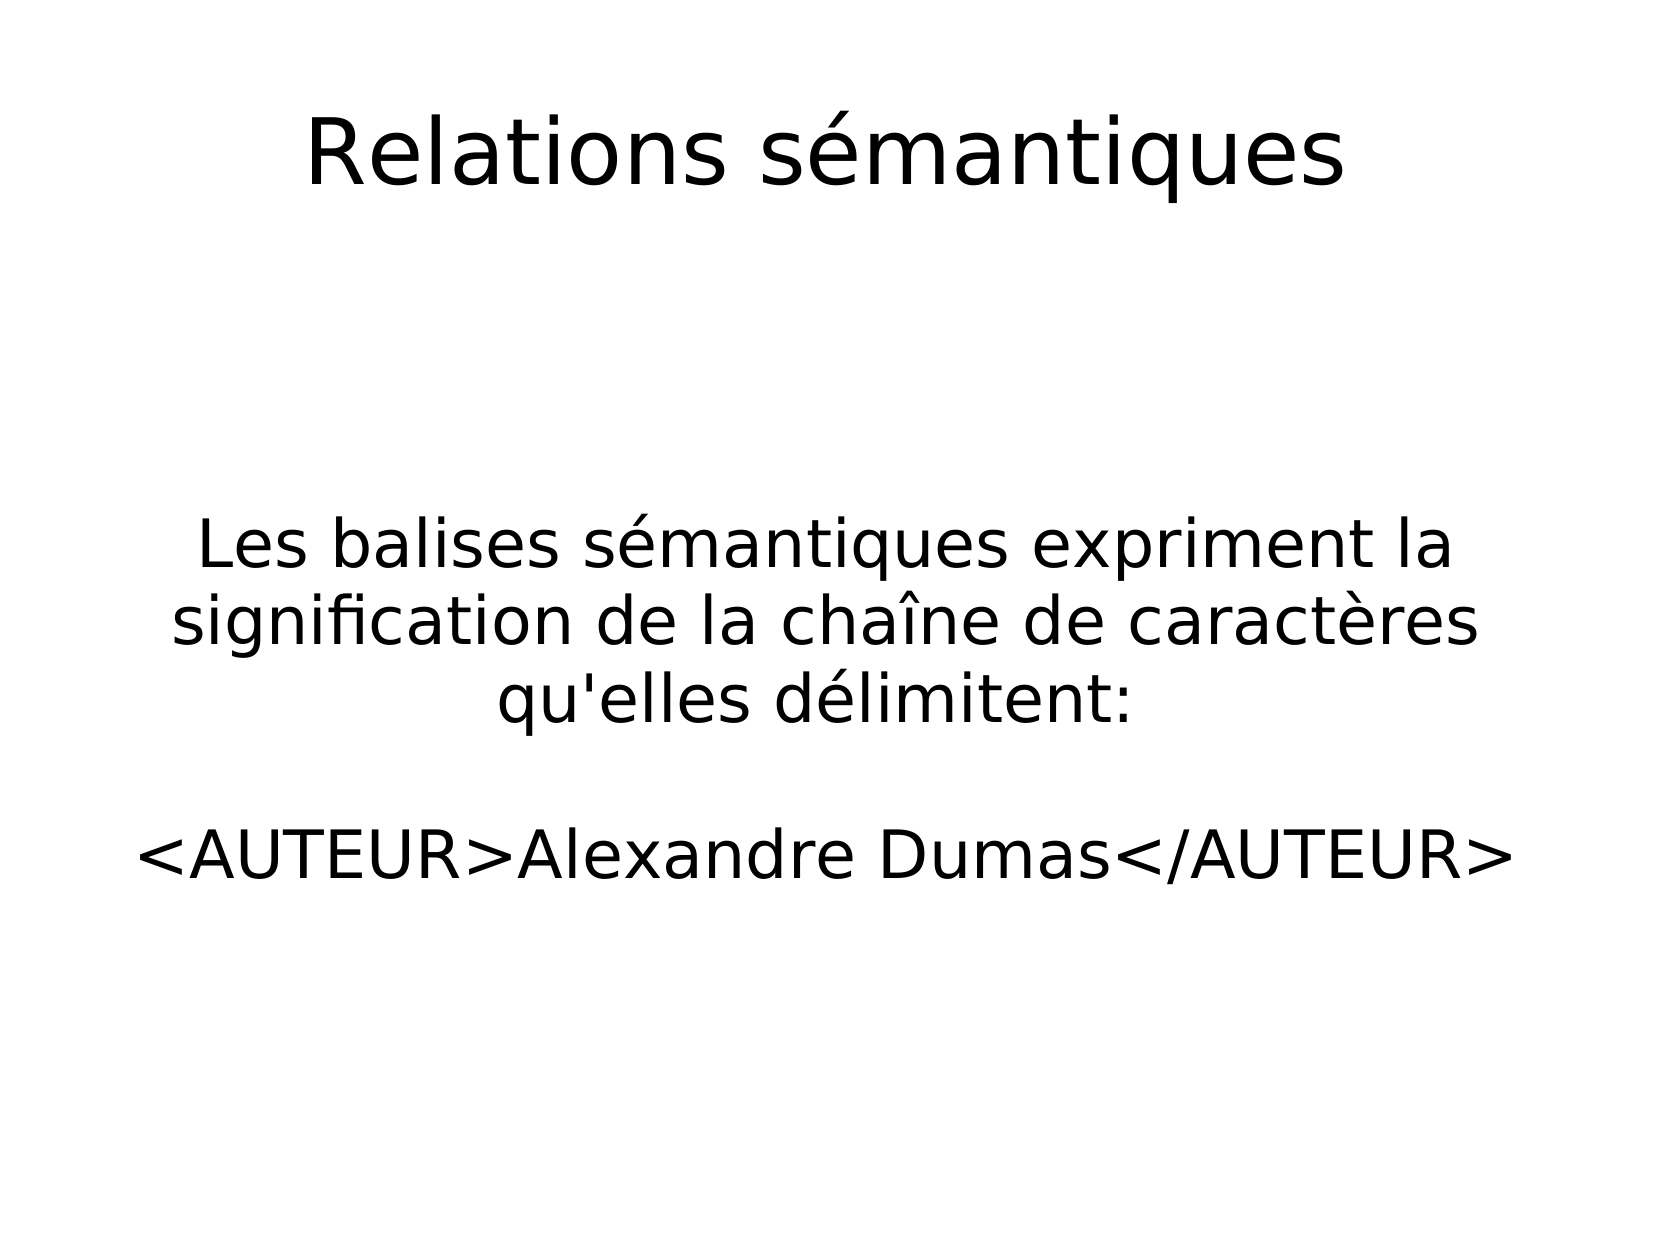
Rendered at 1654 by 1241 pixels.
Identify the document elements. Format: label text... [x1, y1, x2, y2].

title Relations sémantiques [82, 49, 1571, 257]
subtitle Les balises sémantiques expriment la signification de la chaîne de caractères qu'elles délimitent: <AUTEUR>Alexandre Dumas</AUTEUR> [82, 290, 1571, 1109]
